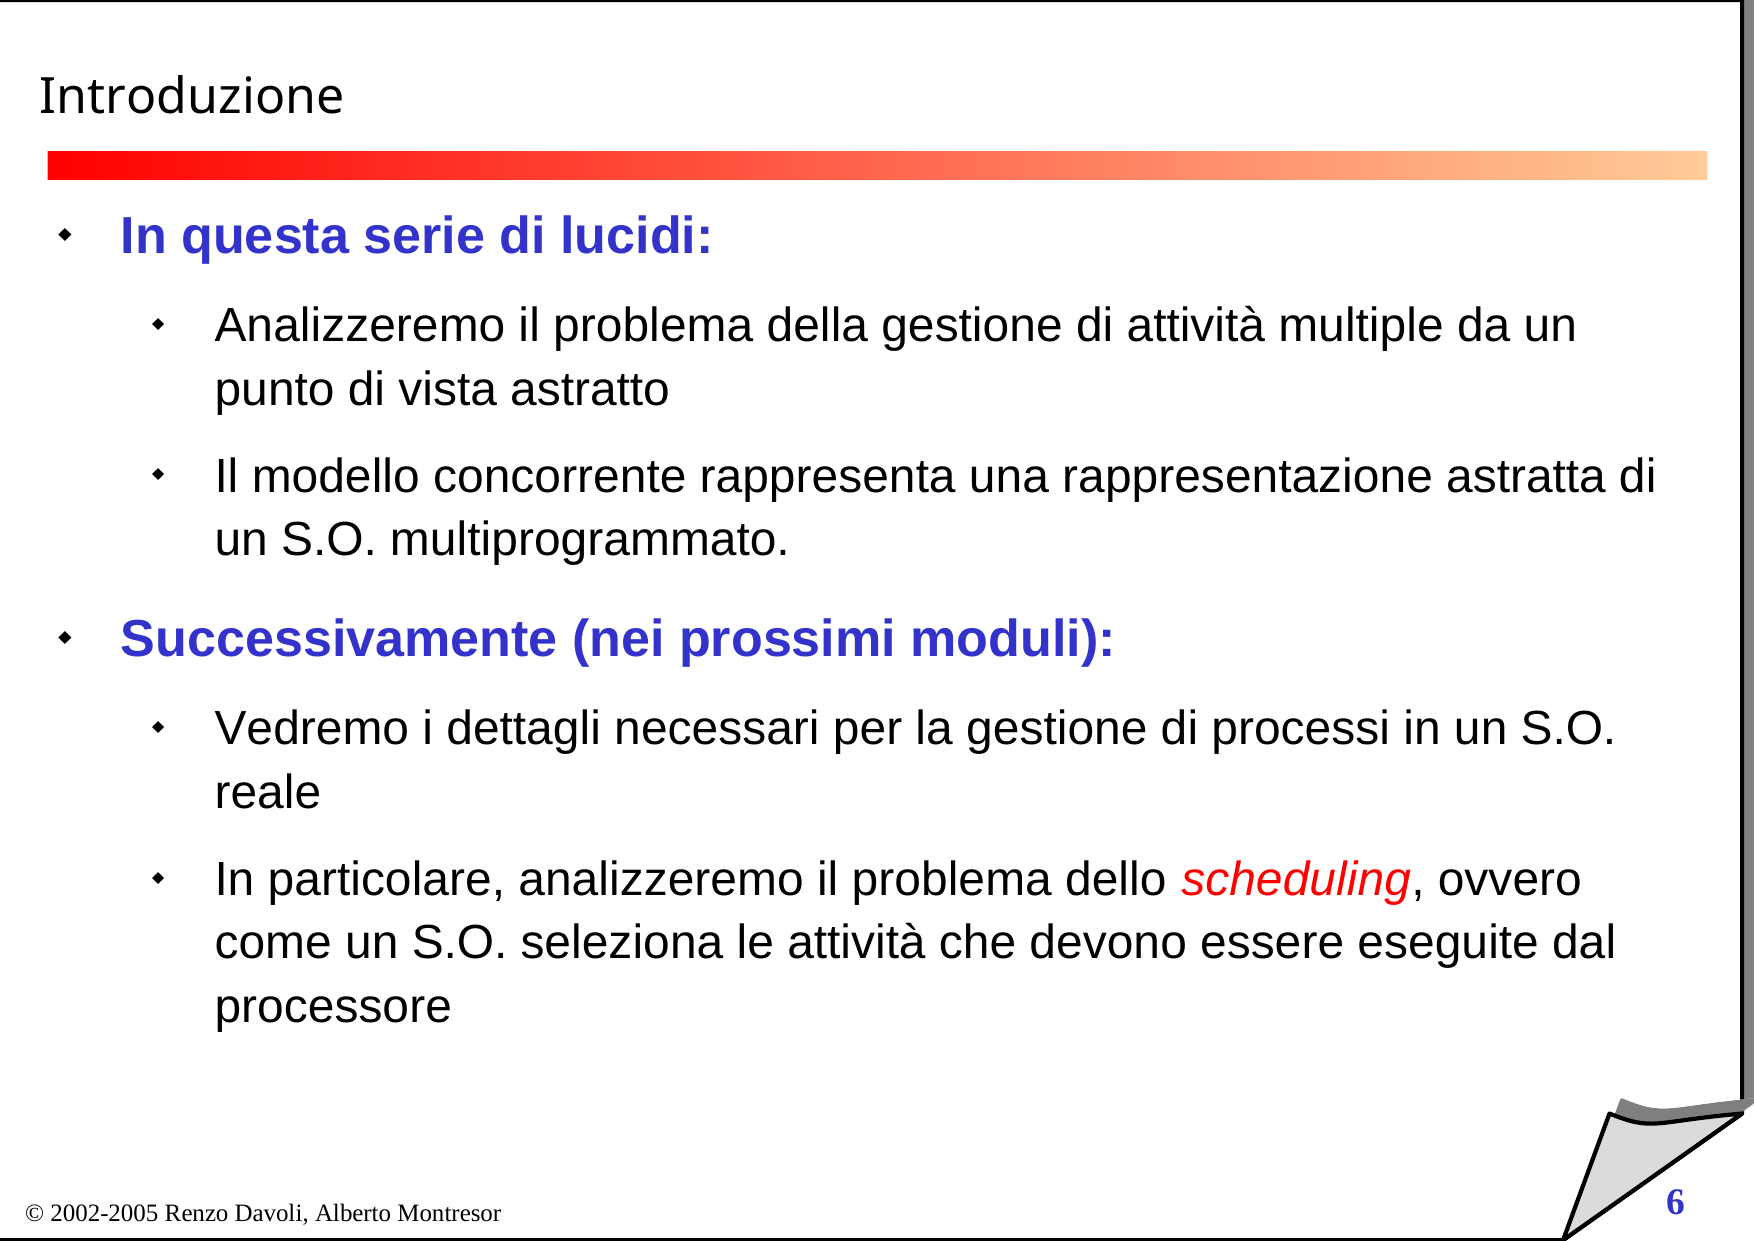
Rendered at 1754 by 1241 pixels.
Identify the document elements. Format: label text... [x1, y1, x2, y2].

title Introduzione [39, 49, 1713, 144]
list In questa serie di lucidi: Analizzeremo il problema della gestione di attività multiple da un punto di vista astratto Il modello concorrente rappresenta una rappresentazione astratta di un S.O. multiprogrammato. Successivamente (nei prossimi moduli): Vedremo i dettagli necessari per la gestione di processi in un S.O. reale In particolare, analizzeremo il problema dello scheduling, ovvero come un S.O. seleziona le attività che devono essere eseguite dal processore [58, 206, 1696, 1043]
